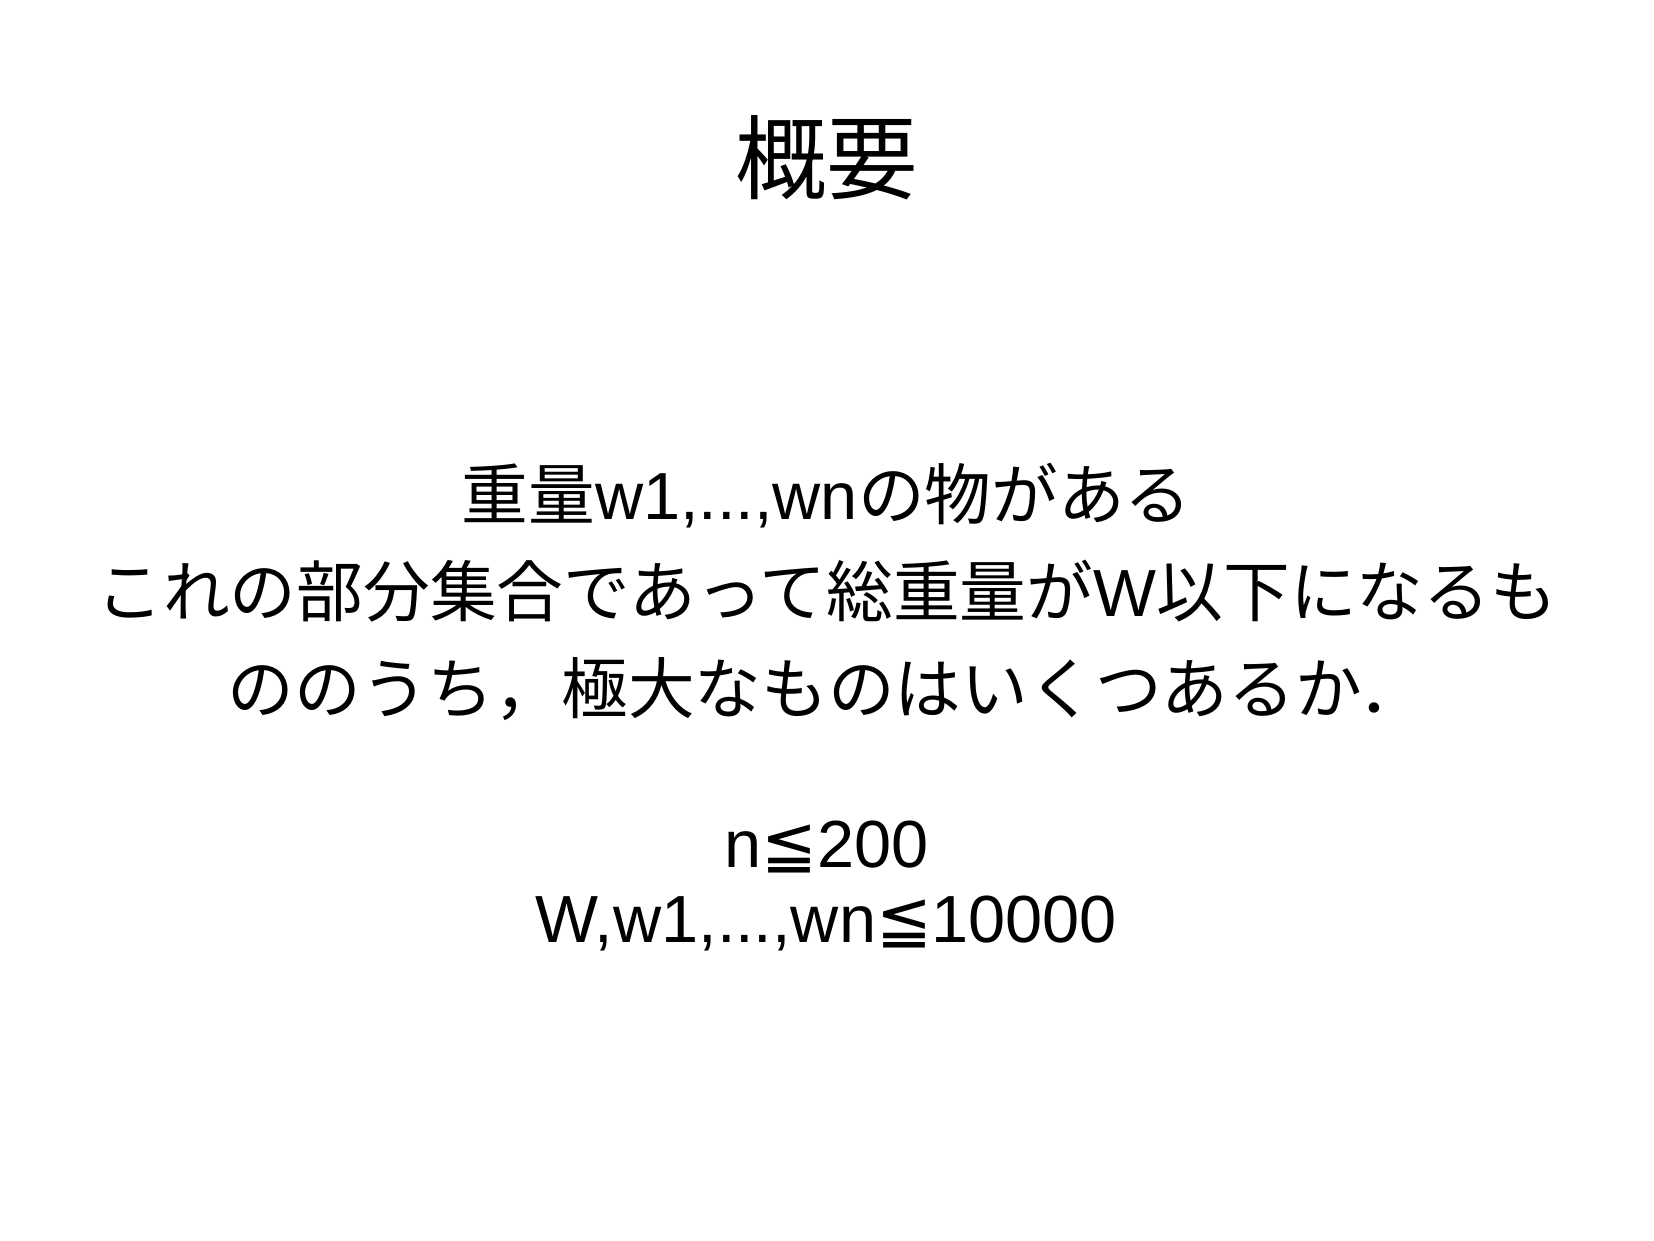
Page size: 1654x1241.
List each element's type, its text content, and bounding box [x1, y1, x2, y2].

subtitle 重量w1,...,wnの物がある これの部分集合であって総重量がW以下になるもののうち，極大なものはいくつあるか． n≦200 W,w1,...,wn≦10000 [82, 297, 1571, 1102]
title 概要 [82, 49, 1571, 257]
